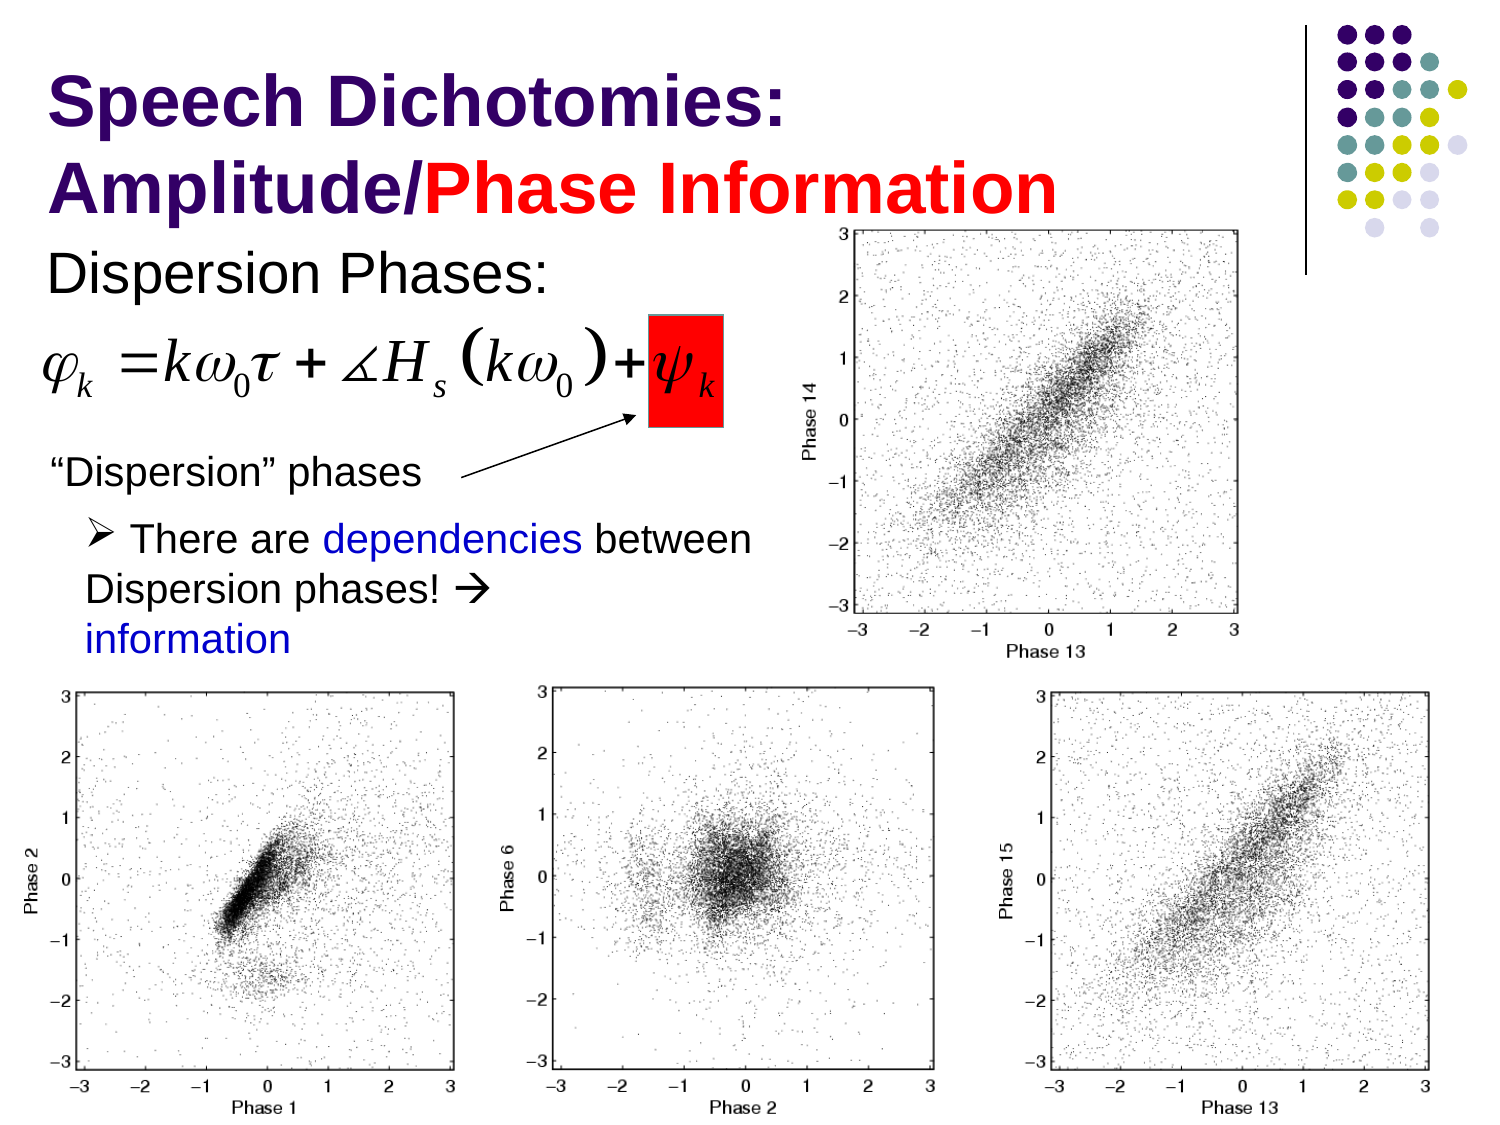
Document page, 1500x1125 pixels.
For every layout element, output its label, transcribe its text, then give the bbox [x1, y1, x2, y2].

picture [999, 679, 1438, 1118]
picture [24, 679, 463, 1118]
chart [33, 315, 727, 417]
picture [800, 236, 1247, 663]
text_box There are dependencies between Dispersion phases!  information [70, 504, 768, 670]
list Dispersion Phases: [31, 227, 694, 321]
text_box “Dispersion” phases [35, 437, 438, 503]
text_box [648, 417, 724, 428]
text_box Speech Dichotomies: Amplitude/Phase Information [32, 23, 1270, 236]
picture [500, 674, 943, 1118]
